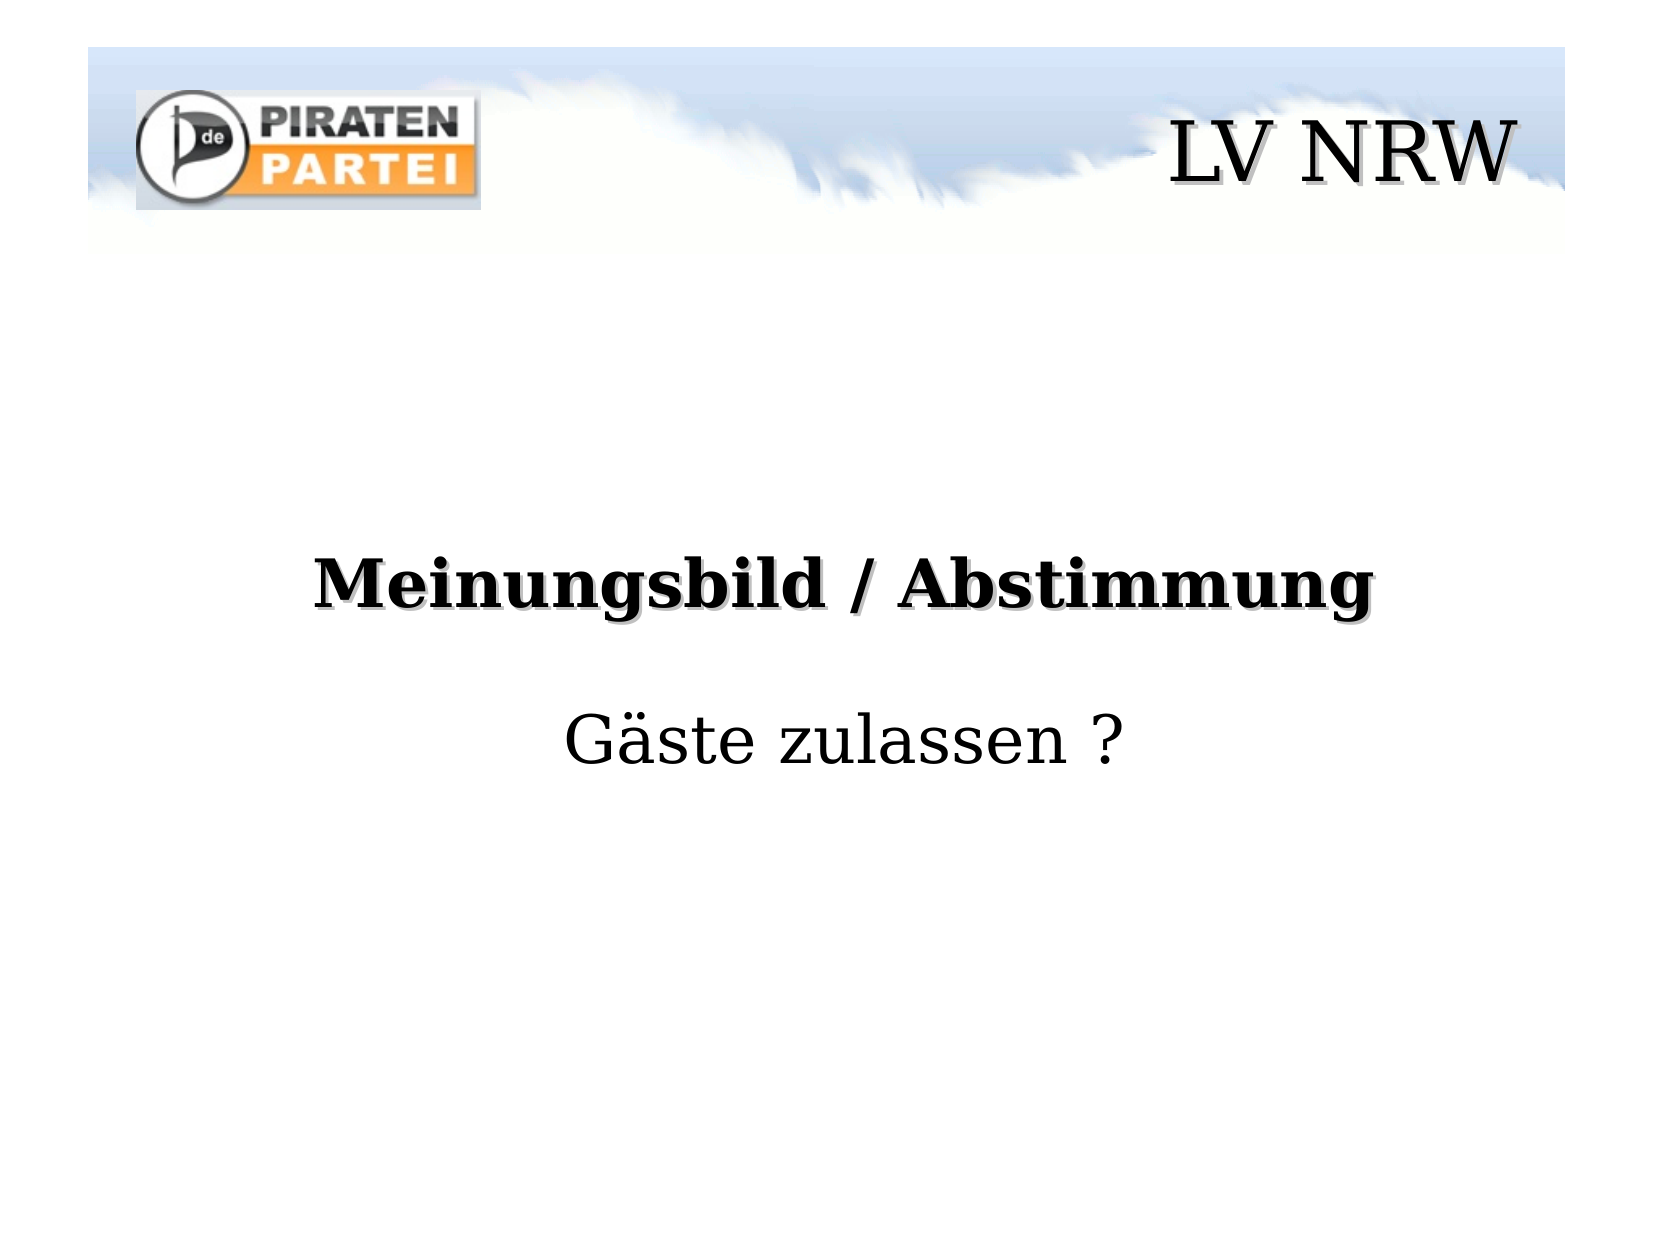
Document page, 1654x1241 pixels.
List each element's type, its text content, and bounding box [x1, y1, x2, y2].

subtitle Meinungsbild / Abstimmung Gäste zulassen ? [82, 297, 1571, 1102]
title LV NRW [82, 49, 1571, 257]
picture [136, 90, 481, 210]
